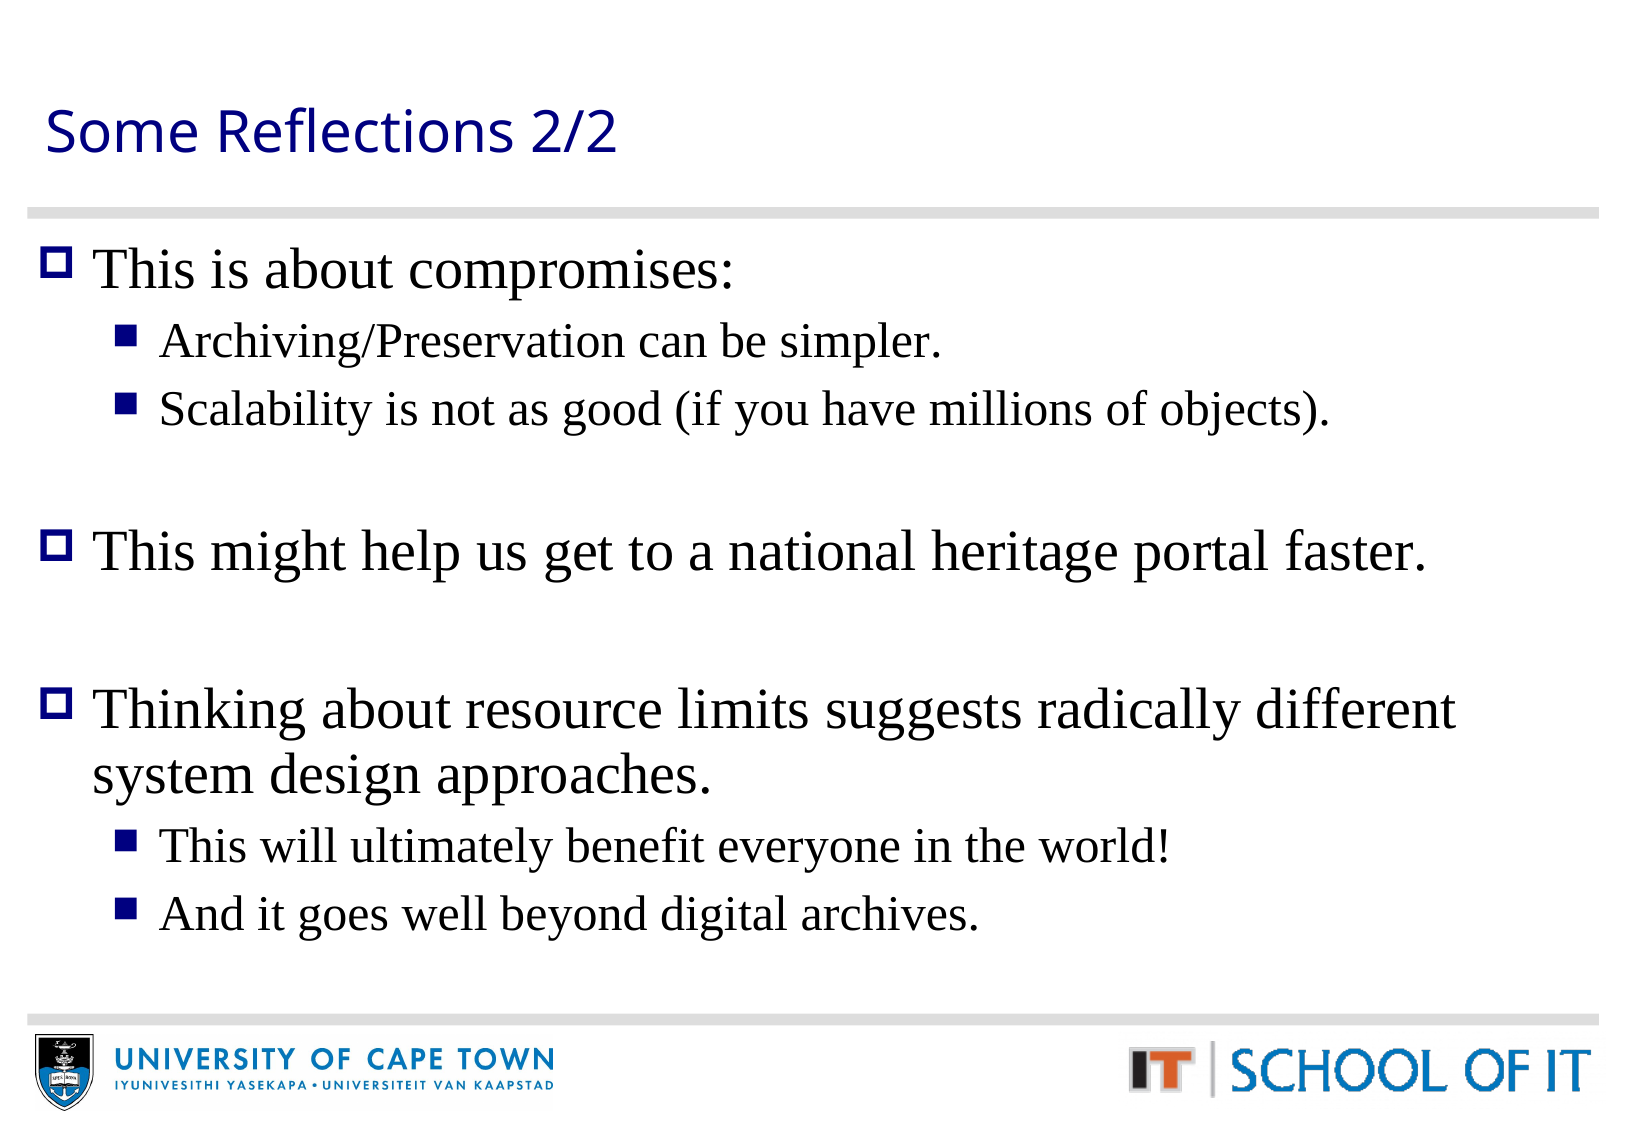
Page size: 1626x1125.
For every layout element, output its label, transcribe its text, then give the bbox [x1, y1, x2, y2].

picture [35, 1034, 553, 1111]
title Some Reflections 2/2 [45, 100, 1583, 159]
picture [1118, 1030, 1606, 1109]
list This is about compromises: Archiving/Preservation can be simpler. Scalability is not as good (if you have millions of objects). This might help us get to a national heritage portal faster. Thinking about resource limits suggests radically different system design approaches. This will ultimately benefit everyone in the world! And it goes well beyond digital archives. [36, 236, 1579, 998]
